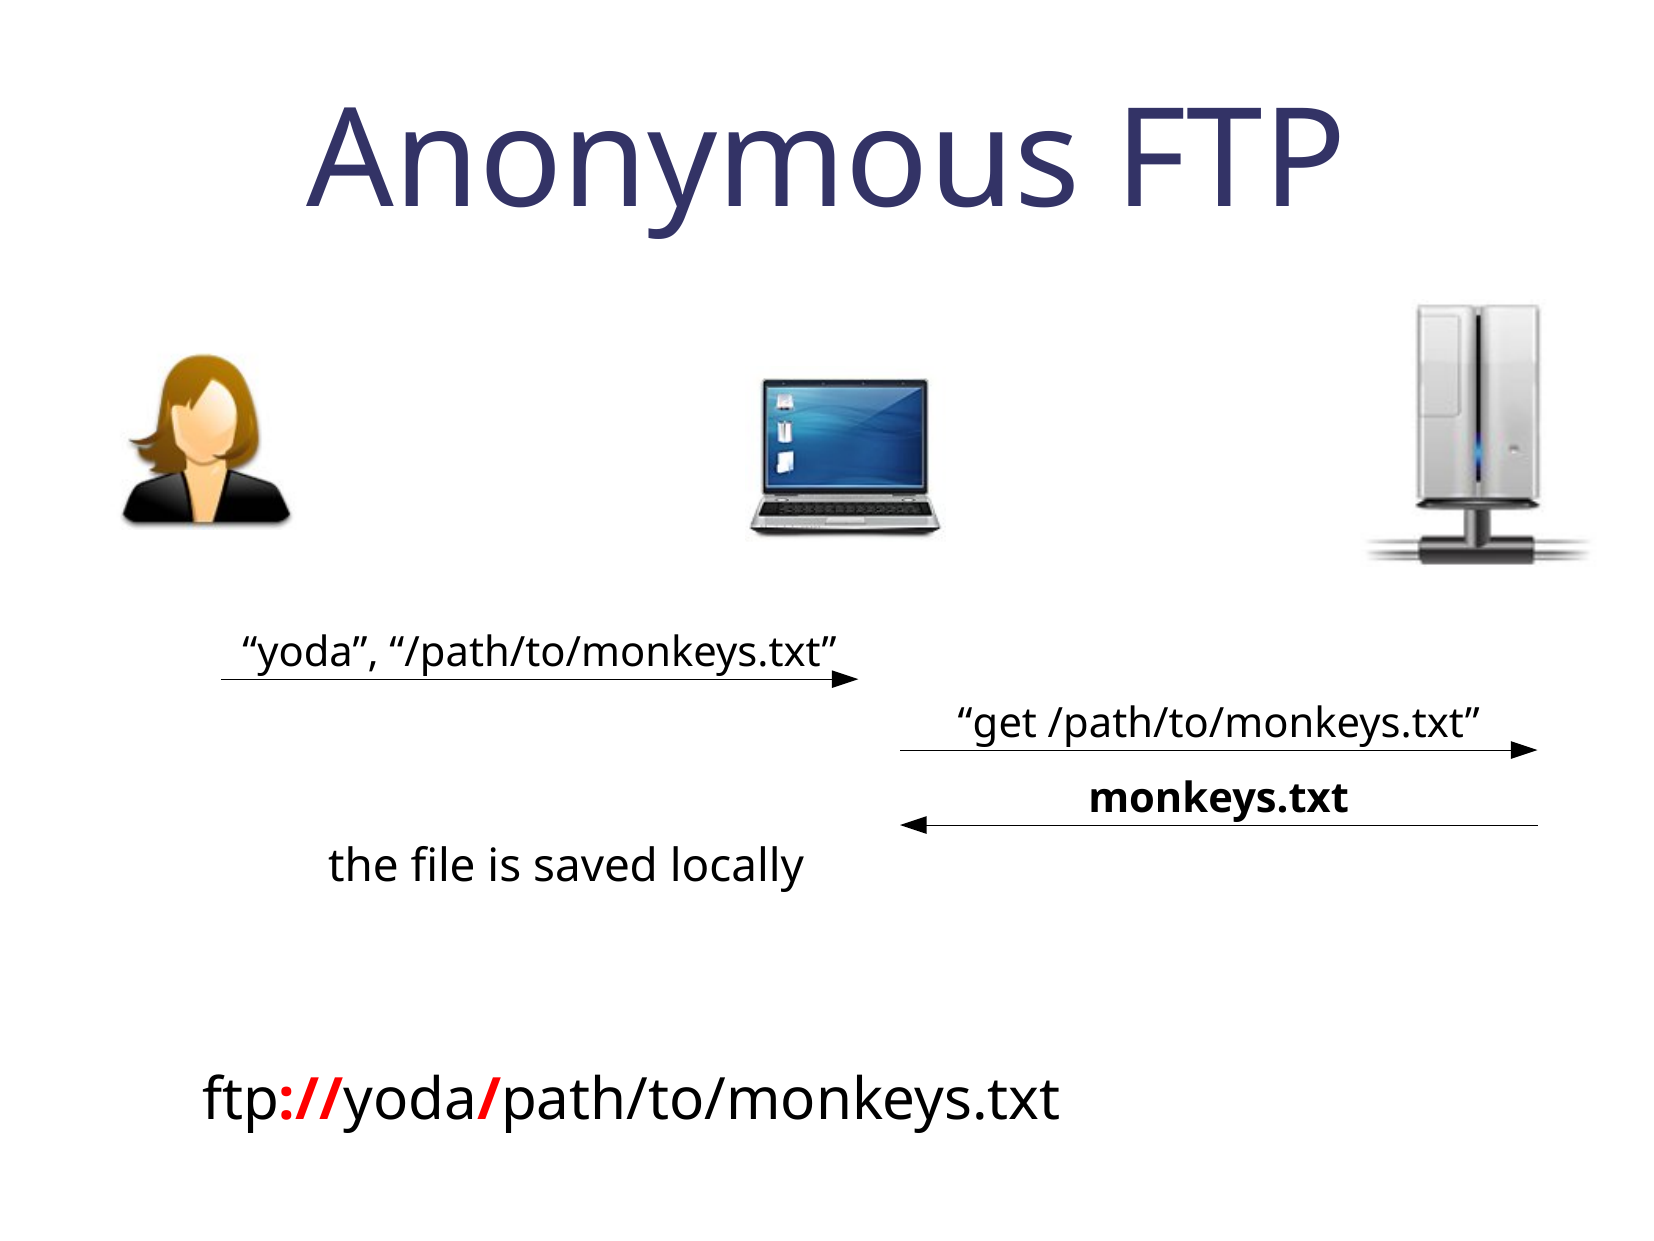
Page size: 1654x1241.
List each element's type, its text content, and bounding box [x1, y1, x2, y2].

picture [108, 329, 309, 530]
picture [745, 366, 946, 567]
text_box the file is saved locally [313, 825, 863, 896]
picture [1345, 299, 1613, 567]
text_box ftp://yoda/path/to/monkeys.txt [187, 1050, 1188, 1136]
title Anonymous FTP [82, 56, 1571, 250]
